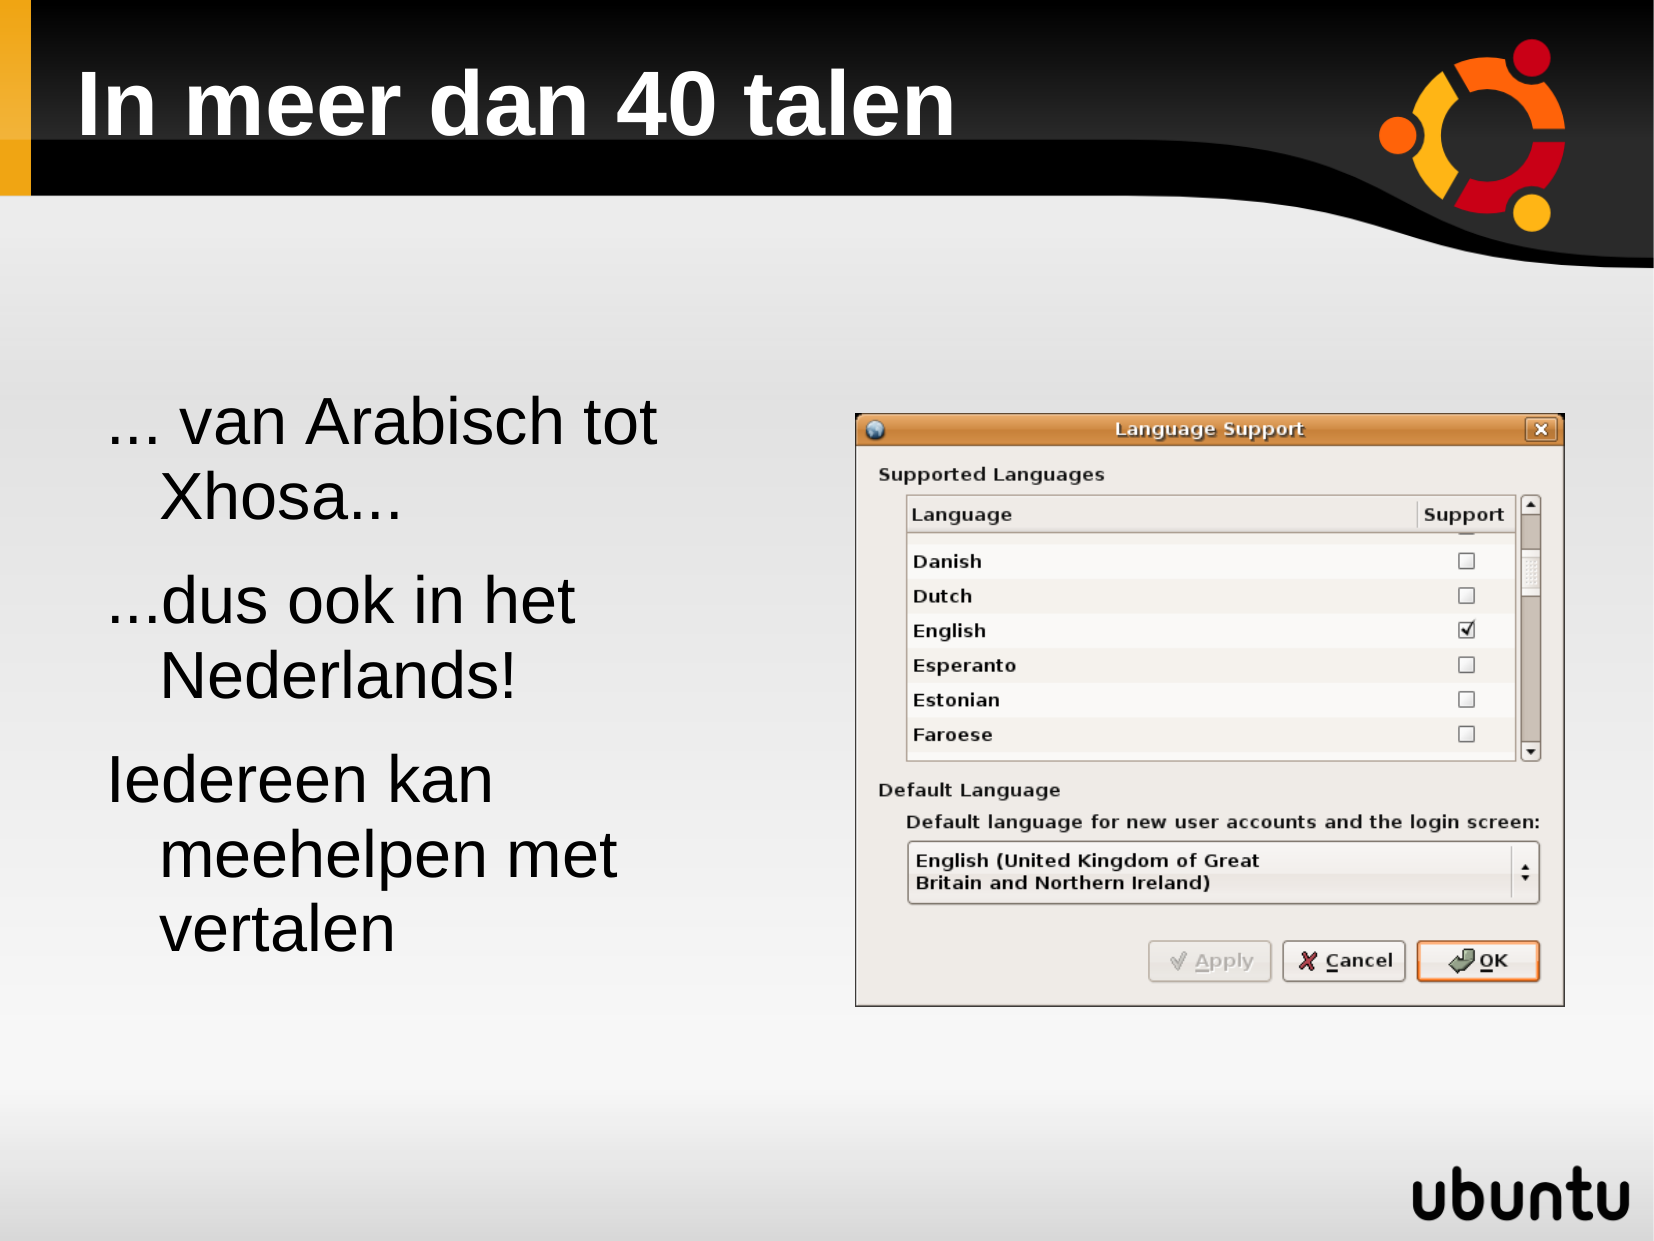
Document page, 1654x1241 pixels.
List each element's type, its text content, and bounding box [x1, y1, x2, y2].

list ... van Arabisch tot Xhosa... ...dus ook in het Nederlands! Iedereen kan meehelpen met vertalen [88, 383, 798, 967]
title In meer dan 40 talen [76, 0, 1565, 208]
picture [0, 0, 1654, 1241]
